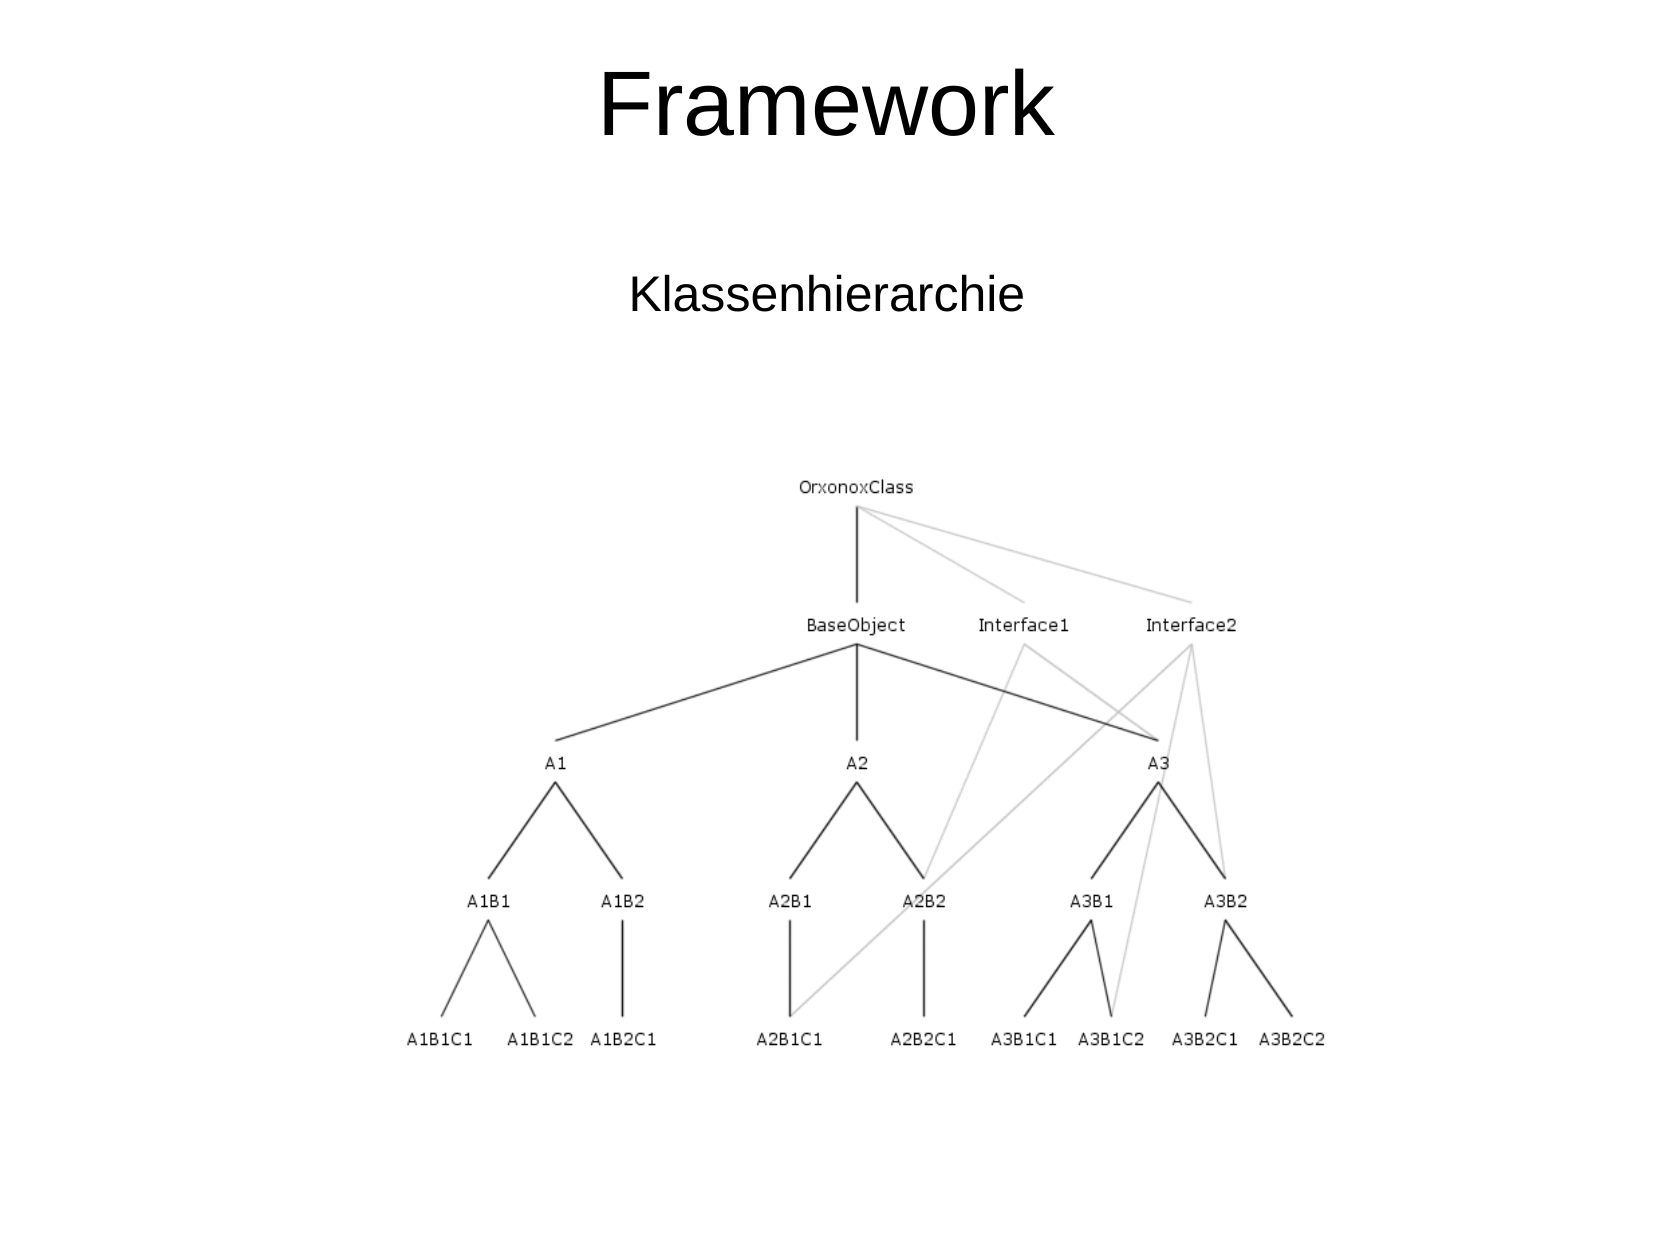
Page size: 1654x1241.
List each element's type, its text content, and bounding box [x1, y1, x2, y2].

picture [354, 354, 1359, 1182]
title Framework [82, 0, 1571, 208]
text_box Klassenhierarchie [82, 265, 1571, 325]
